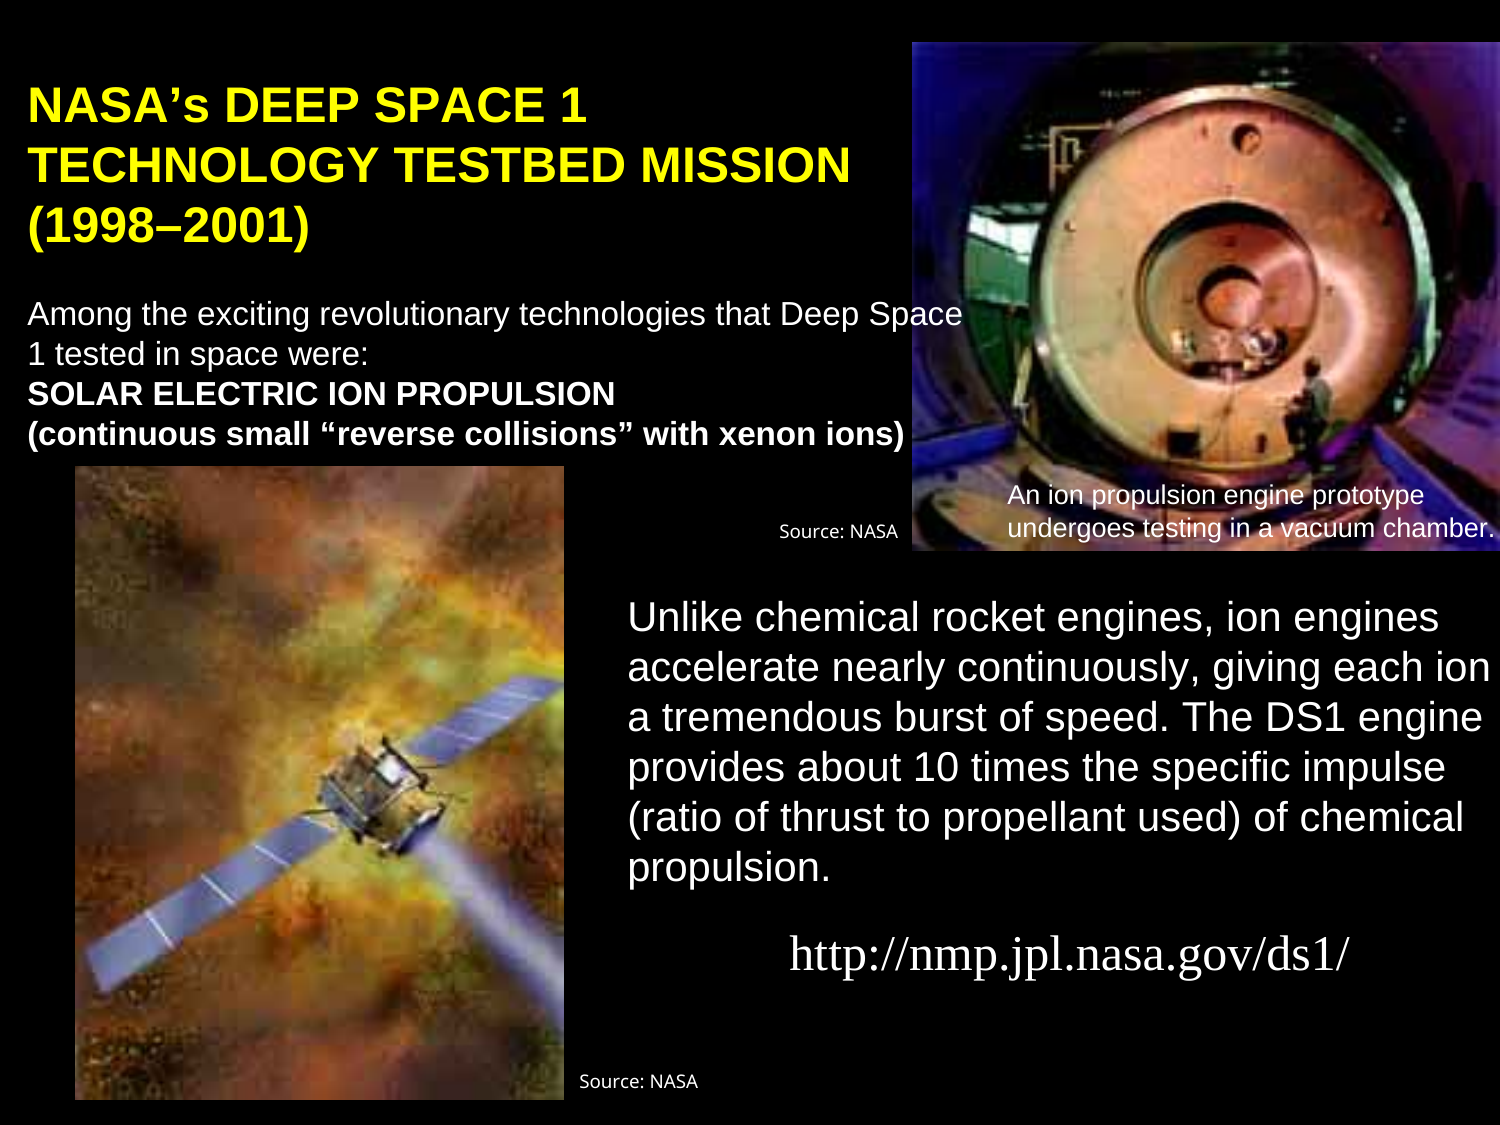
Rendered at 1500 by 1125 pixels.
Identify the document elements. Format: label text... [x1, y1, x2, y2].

text_box An ion propulsion engine prototype undergoes testing in a vacuum chamber. [992, 469, 1500, 551]
text_box Unlike chemical rocket engines, ion engines accelerate nearly continuously, giving each ion a tremendous burst of speed. The DS1 engine provides about 10 times the specific impulse (ratio of thrust to propellant used) of chemical propulsion. [612, 581, 1500, 898]
text_box NASA’s DEEP SPACE 1 TECHNOLOGY TESTBED MISSION (1998–2001) Among the exciting revolutionary technologies that Deep Space 1 tested in space were: SOLAR ELECTRIC ION PROPULSION (continuous small “reverse collisions” with xenon ions) [12, 24, 988, 500]
picture [912, 42, 1500, 551]
text_box Source: NASA [764, 512, 914, 551]
picture [75, 500, 564, 1101]
text_box Source: NASA [564, 1062, 714, 1101]
text_box http://nmp.jpl.nasa.gov/ds1/ [774, 912, 1366, 988]
